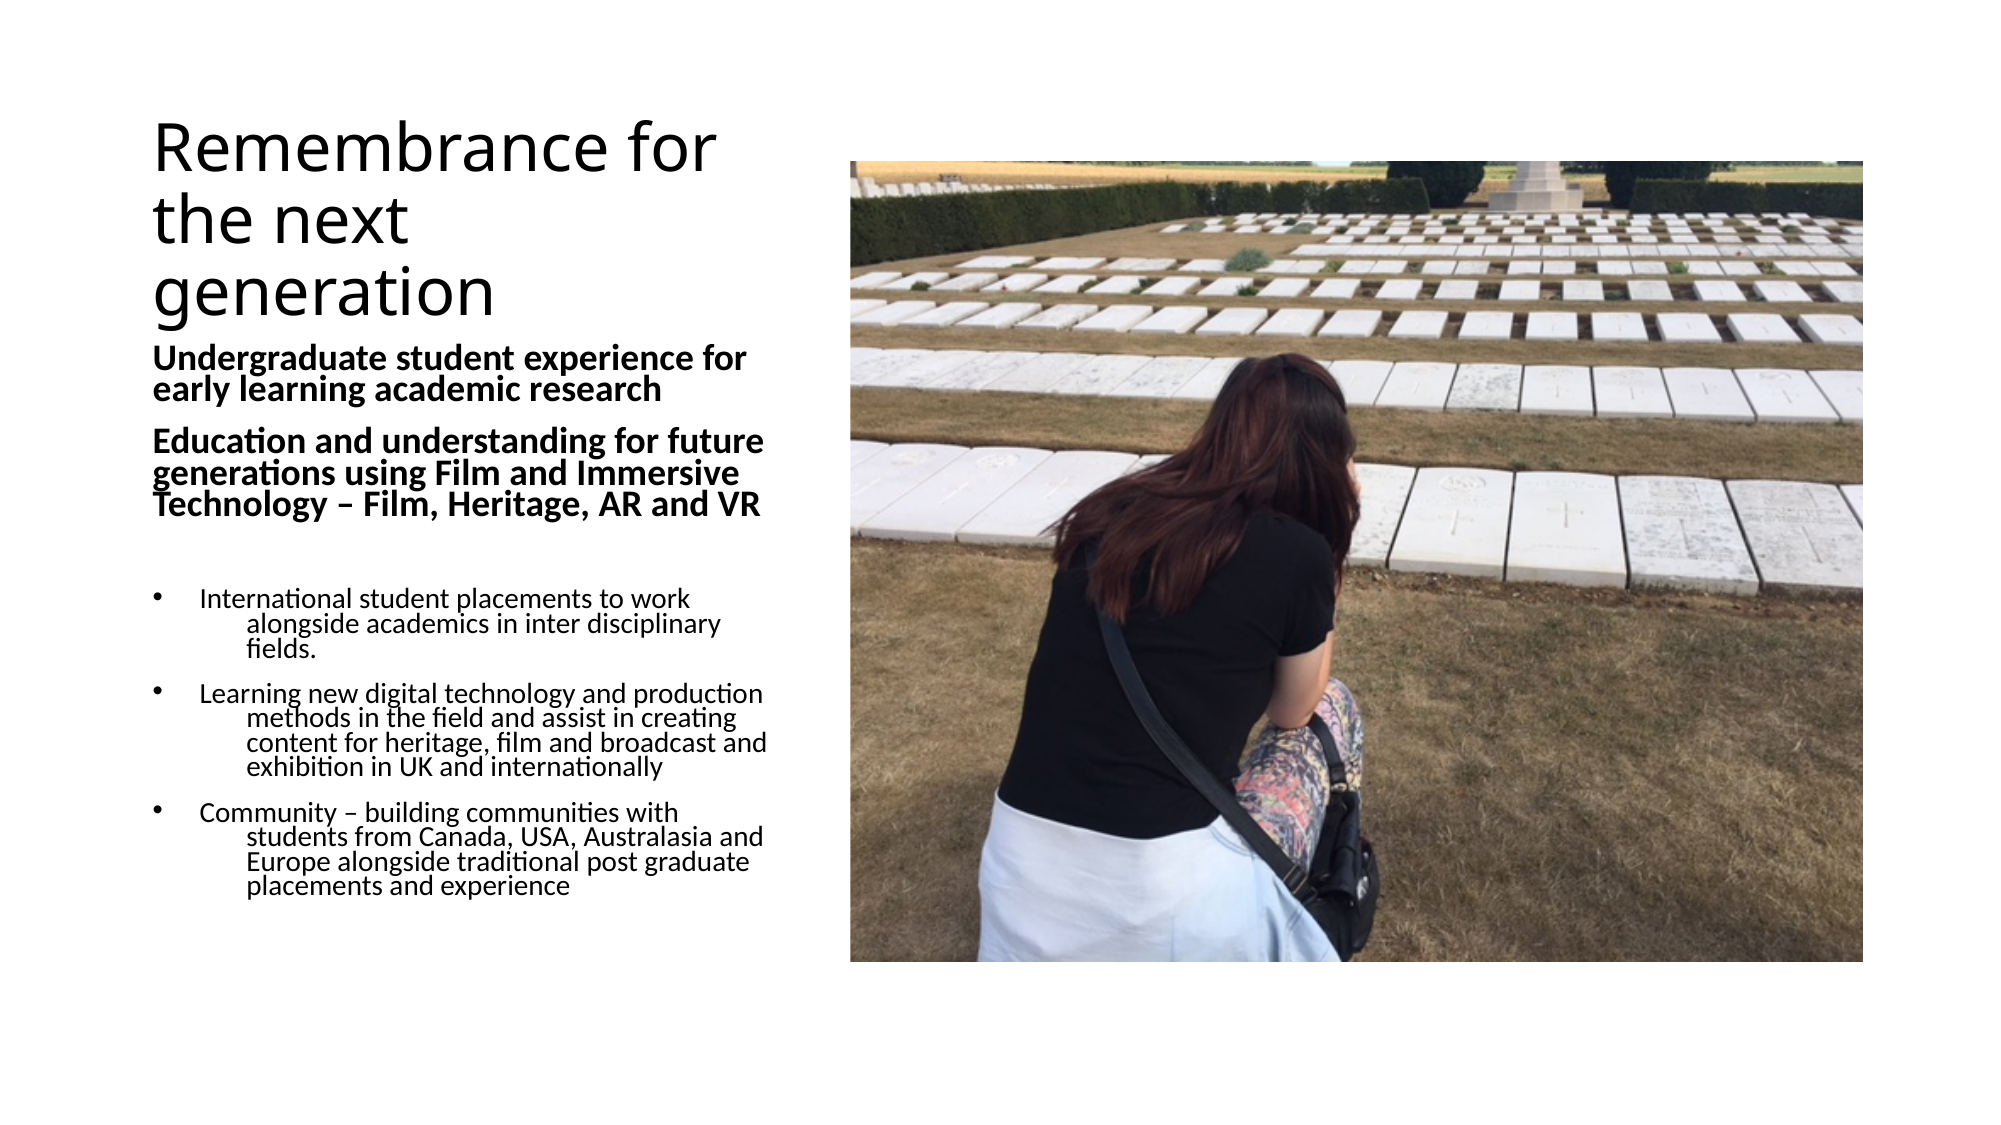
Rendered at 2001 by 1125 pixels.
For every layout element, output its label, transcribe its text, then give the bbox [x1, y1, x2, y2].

list Undergraduate student experience for early learning academic research Education and understanding for future generations using Film and Immersive Technology – Film, Heritage, AR and VR International student placements to work alongside academics in inter disciplinary fields. Learning new digital technology and production methods in the field and assist in creating content for heritage, film and broadcast and exhibition in UK and internationally Community – building communities with students from Canada, USA, Australasia and Europe alongside traditional post graduate placements and experience [137, 337, 783, 963]
title Remembrance for the next generation [137, 75, 783, 337]
picture [850, 161, 1863, 962]
